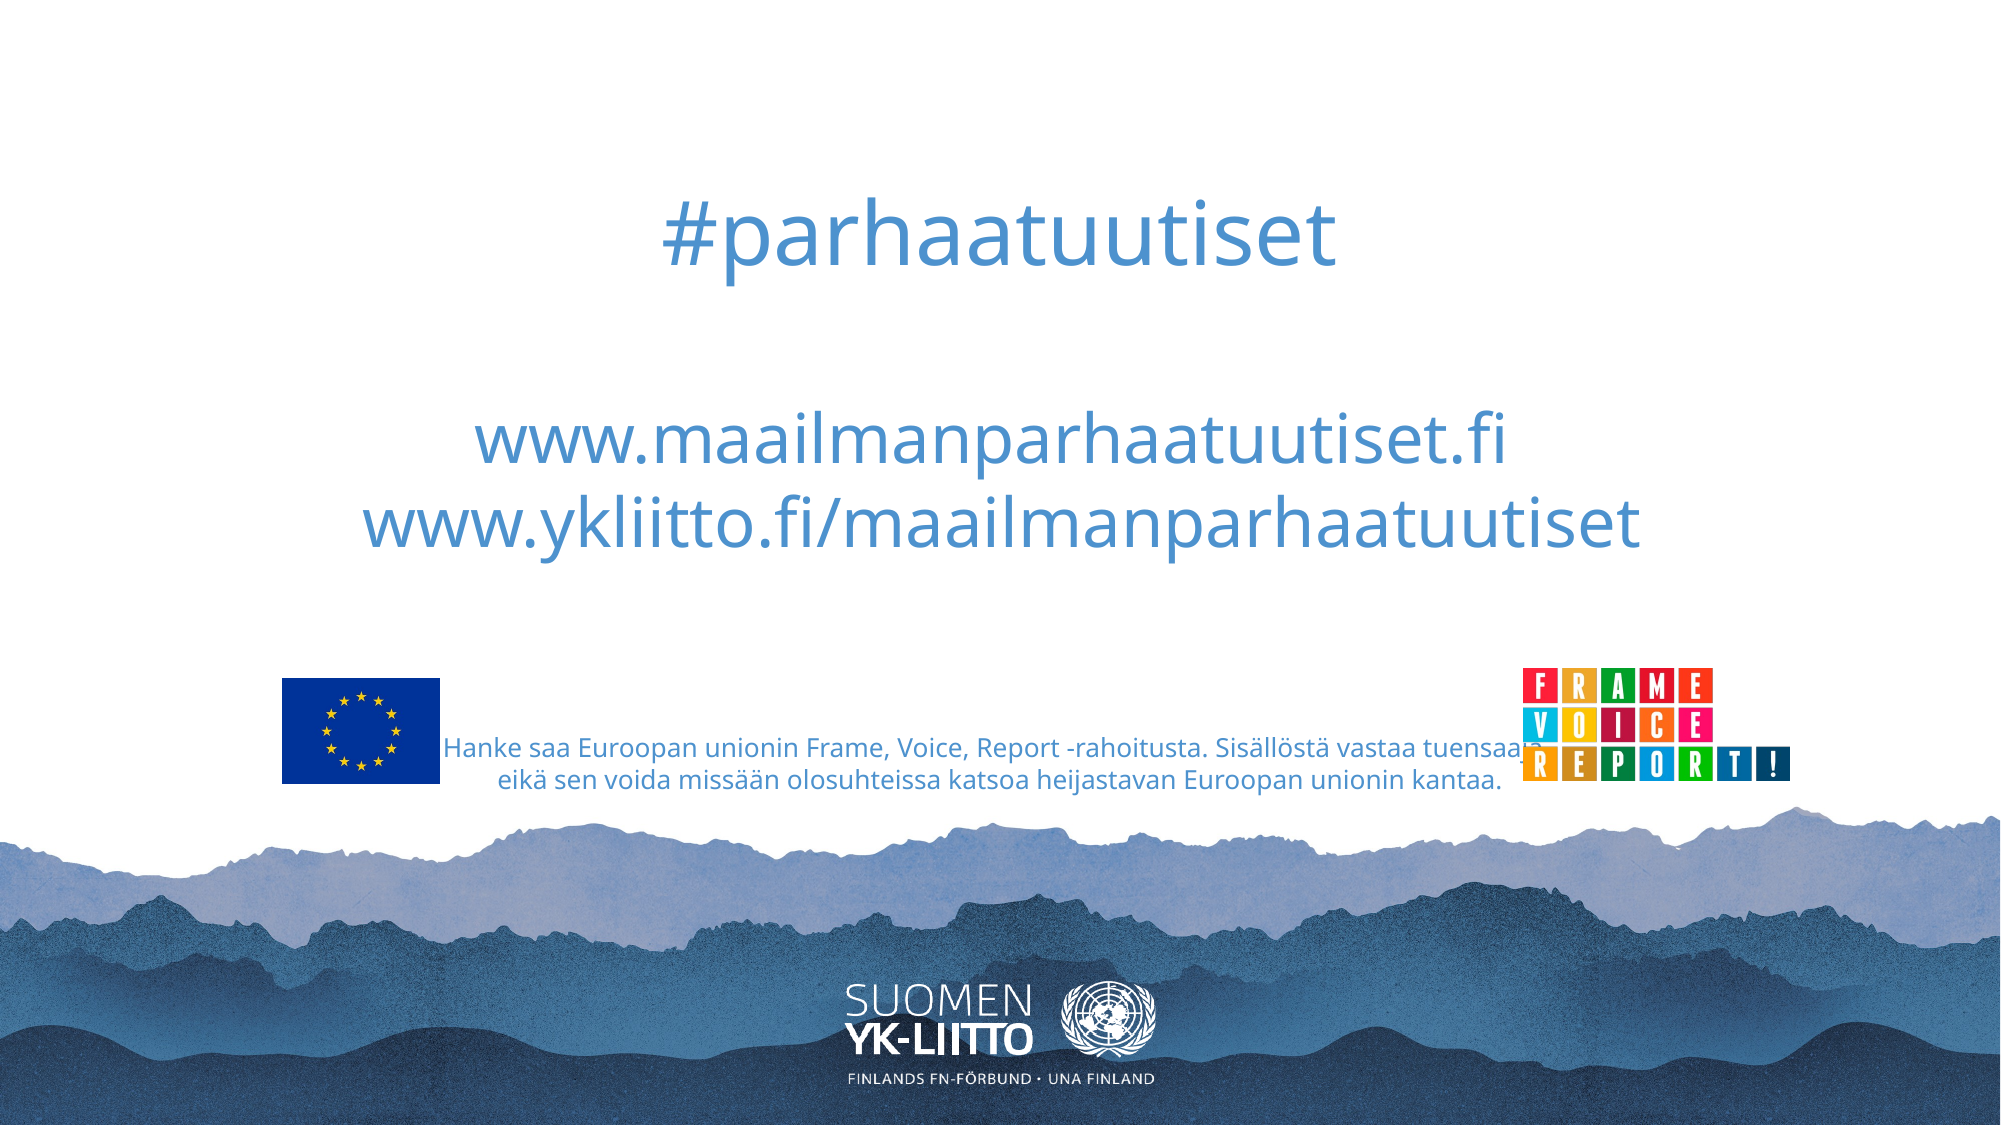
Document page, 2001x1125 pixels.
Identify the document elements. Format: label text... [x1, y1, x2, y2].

title #parhaatuutiset www.maailmanparhaatuutiset.fi www.ykliitto.fi/maailmanparhaatuutiset Hanke saa Euroopan unionin Frame, Voice, Report -rahoitusta. Sisällöstä vastaa tuensaaja, eikä sen voida missään olosuhteissa katsoa heijastavan Euroopan unionin kantaa. [137, 59, 1863, 806]
picture [1652, 751, 1662, 777]
picture [1778, 749, 1790, 781]
picture [1767, 773, 1776, 781]
picture [1523, 668, 1790, 781]
picture [282, 678, 440, 784]
picture [844, 980, 1156, 1087]
